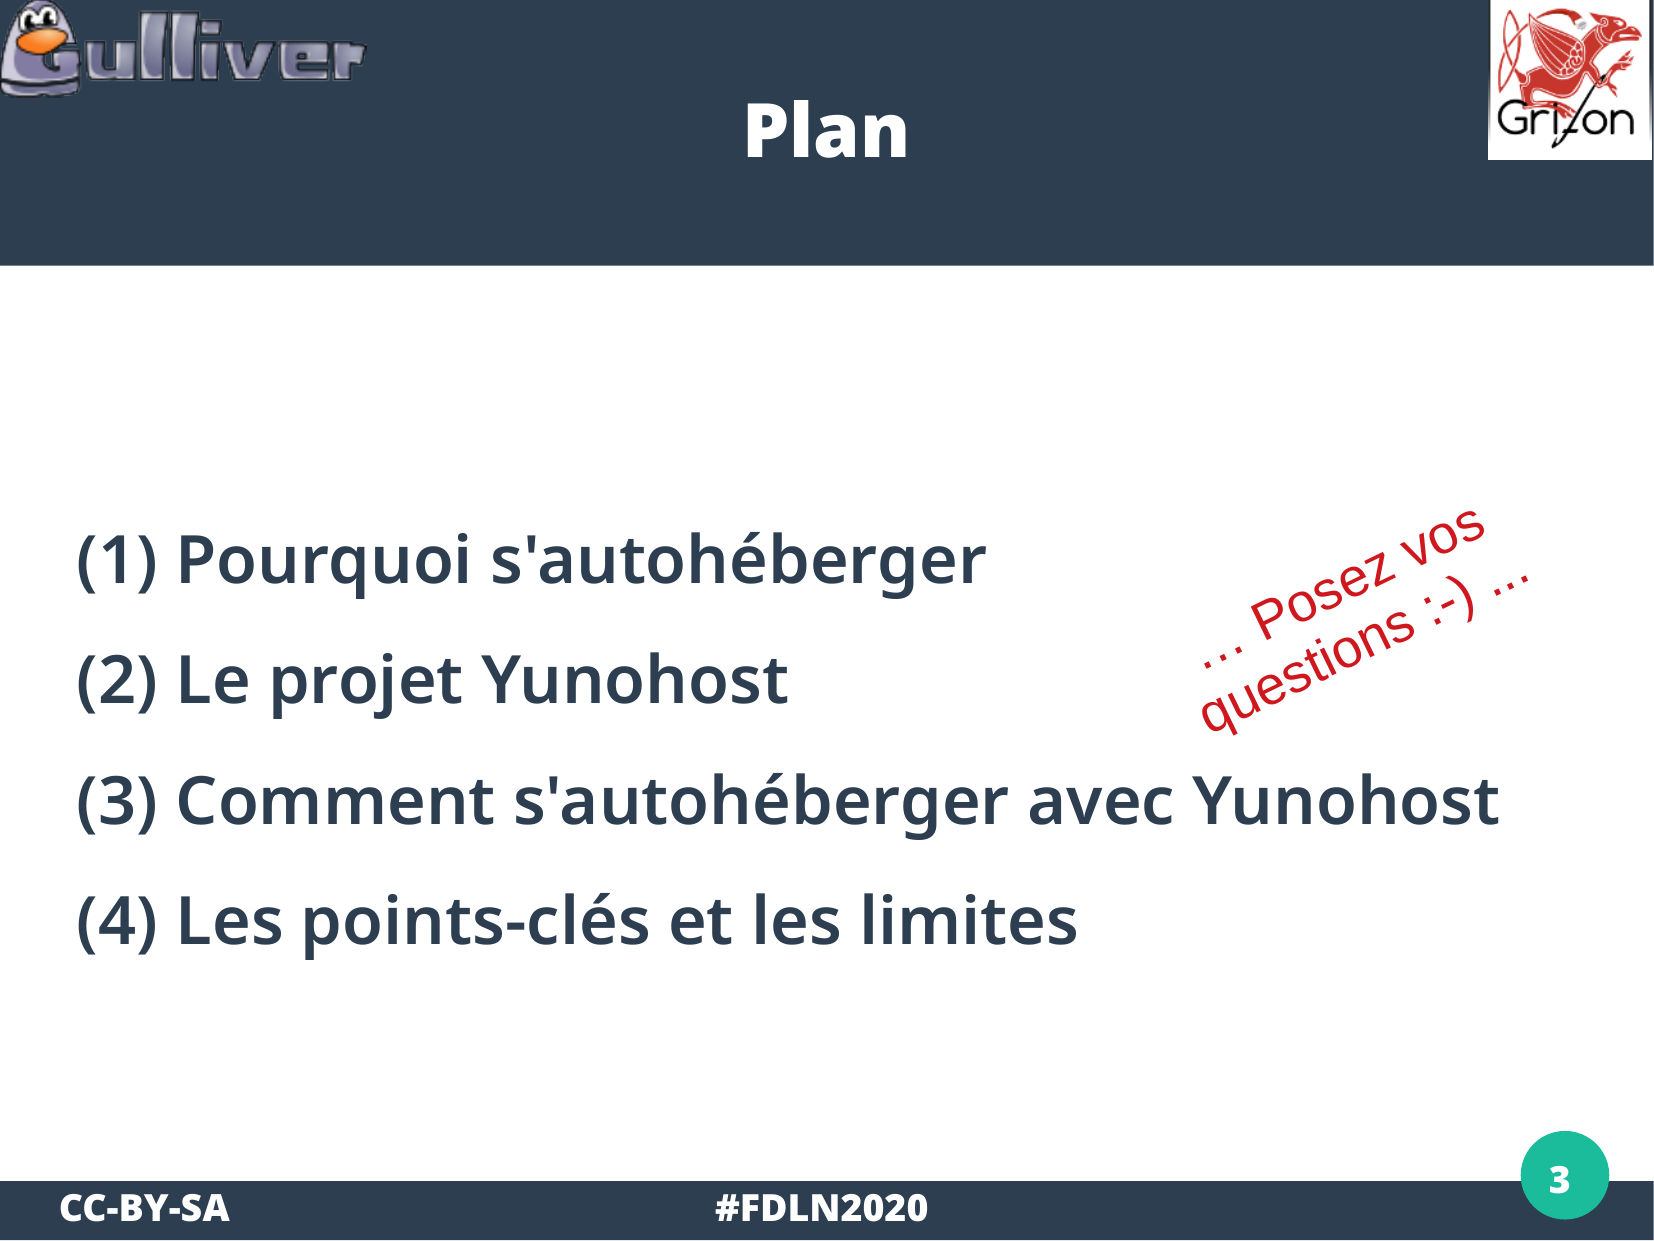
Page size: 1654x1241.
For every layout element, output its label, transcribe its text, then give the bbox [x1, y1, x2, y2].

title Plan [59, 49, 1595, 207]
list Pourquoi s'autohéberger Le projet Yunohost Comment s'autohéberger avec Yunohost Les points-clés et les limites [59, 324, 1595, 1152]
picture [0, 0, 367, 98]
text_box … Posez vos questions :-) ... [1128, 459, 1581, 787]
picture [1488, 0, 1652, 160]
